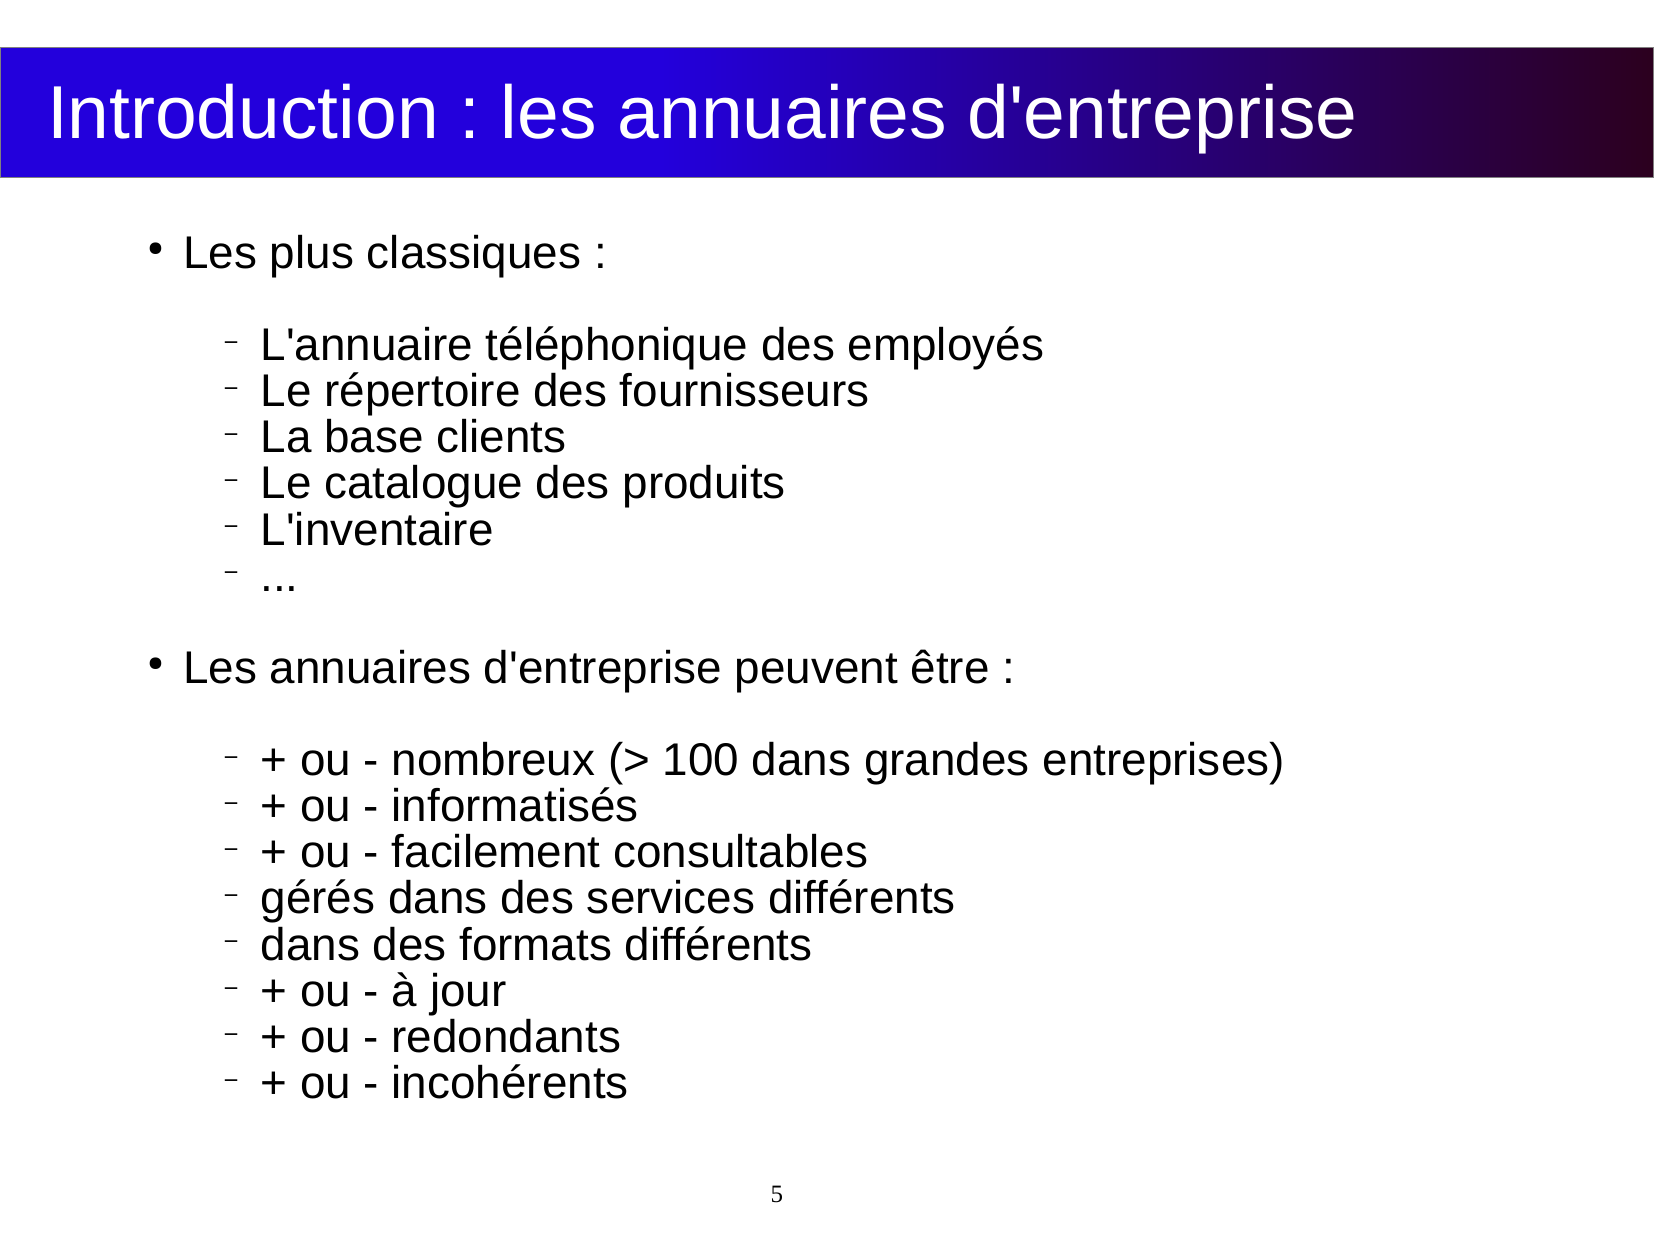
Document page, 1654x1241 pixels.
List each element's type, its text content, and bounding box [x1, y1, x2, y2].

list Les plus classiques : L'annuaire téléphonique des employés Le répertoire des fournisseurs La base clients Le catalogue des produits L'inventaire ... Les annuaires d'entreprise peuvent être : + ou - nombreux (> 100 dans grandes entreprises) + ou - informatisés + ou - facilement consultables gérés dans des services différents dans des formats différents + ou - à jour + ou - redondants + ou - incohérents [116, 231, 1528, 1123]
title Introduction : les annuaires d'entreprise [47, 6, 1477, 225]
